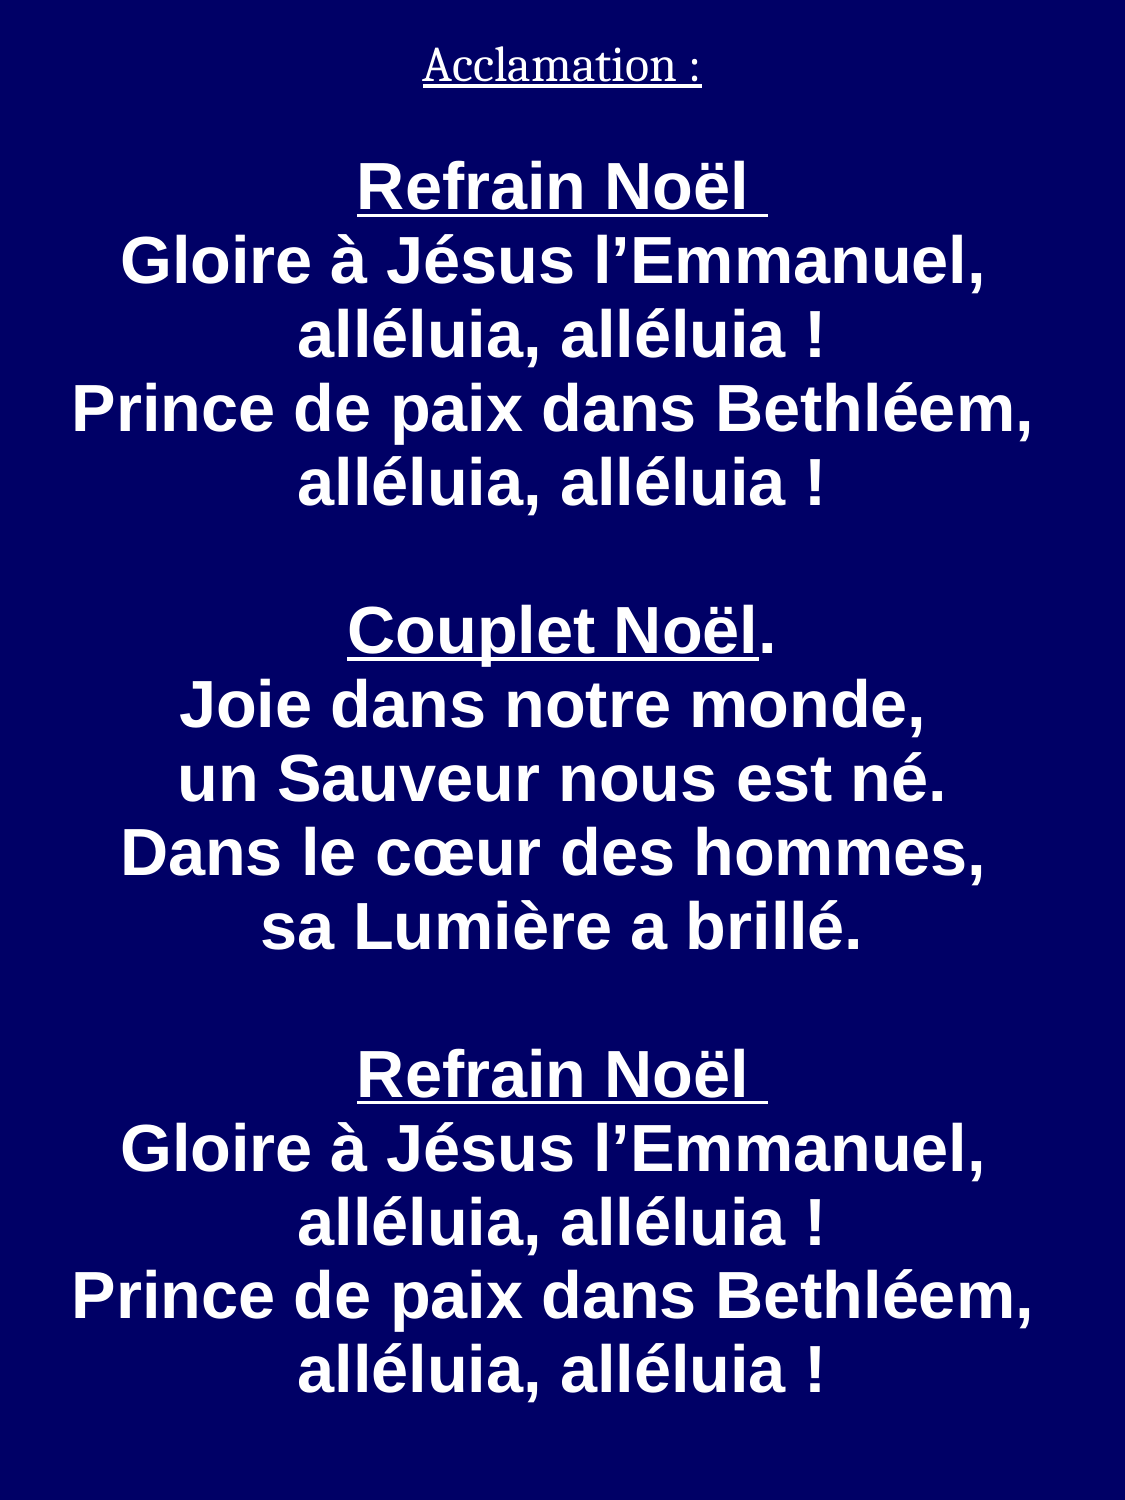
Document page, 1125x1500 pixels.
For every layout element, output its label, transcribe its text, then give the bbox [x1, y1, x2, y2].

text_box Acclamation : Refrain Noël Gloire à Jésus l’Emmanuel, alléluia, alléluia ! Prince de paix dans Bethléem, alléluia, alléluia ! Couplet Noël. Joie dans notre monde, un Sauveur nous est né. Dans le cœur des hommes, sa Lumière a brillé. Refrain Noël Gloire à Jésus l’Emmanuel, alléluia, alléluia ! Prince de paix dans Bethléem, alléluia, alléluia ! [27, 35, 1098, 1500]
